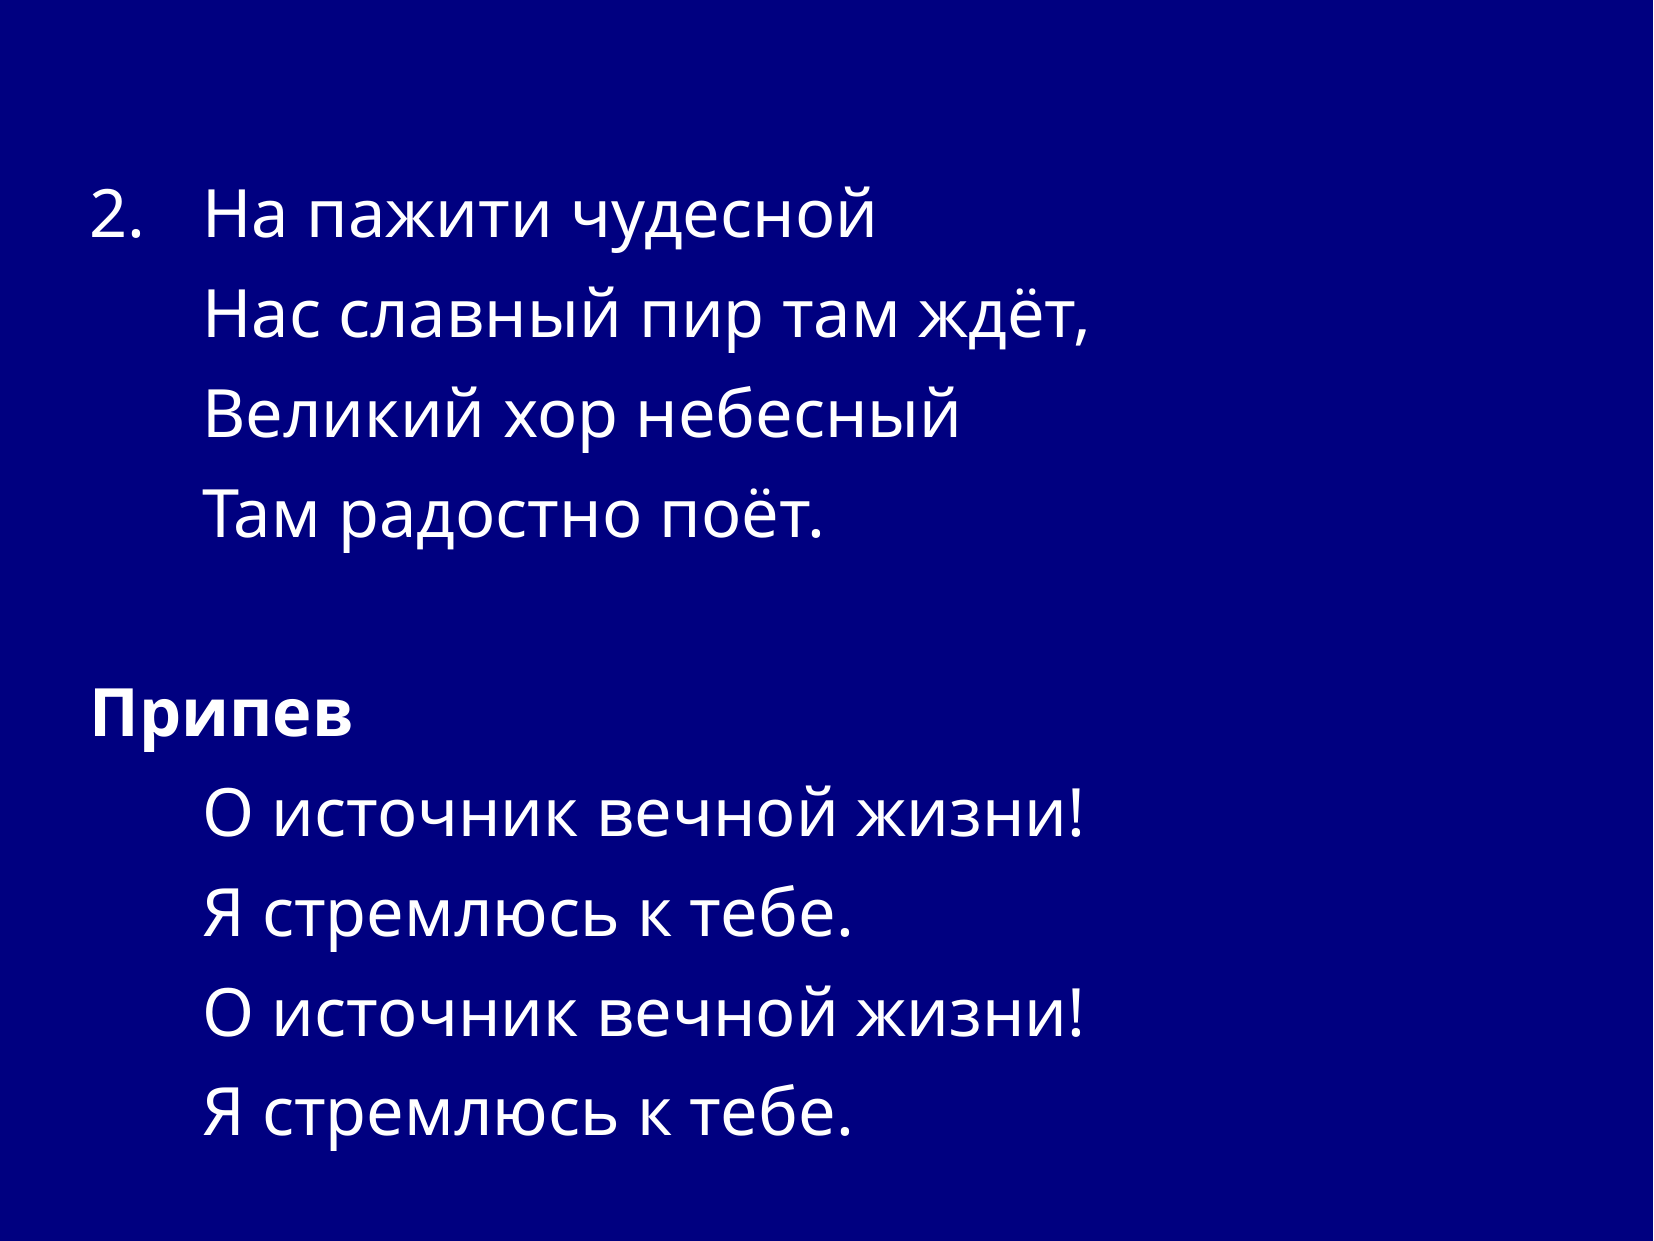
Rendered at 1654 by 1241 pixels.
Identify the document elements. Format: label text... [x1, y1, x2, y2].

text_box 2. На пажити чудесной Нас славный пир там ждёт, Великий хор небесный Там радостно поёт. Припев О источник вечной жизни! Я стремлюсь к тебе. О источник вечной жизни! Я стремлюсь к тебе. [75, 150, 1576, 1163]
